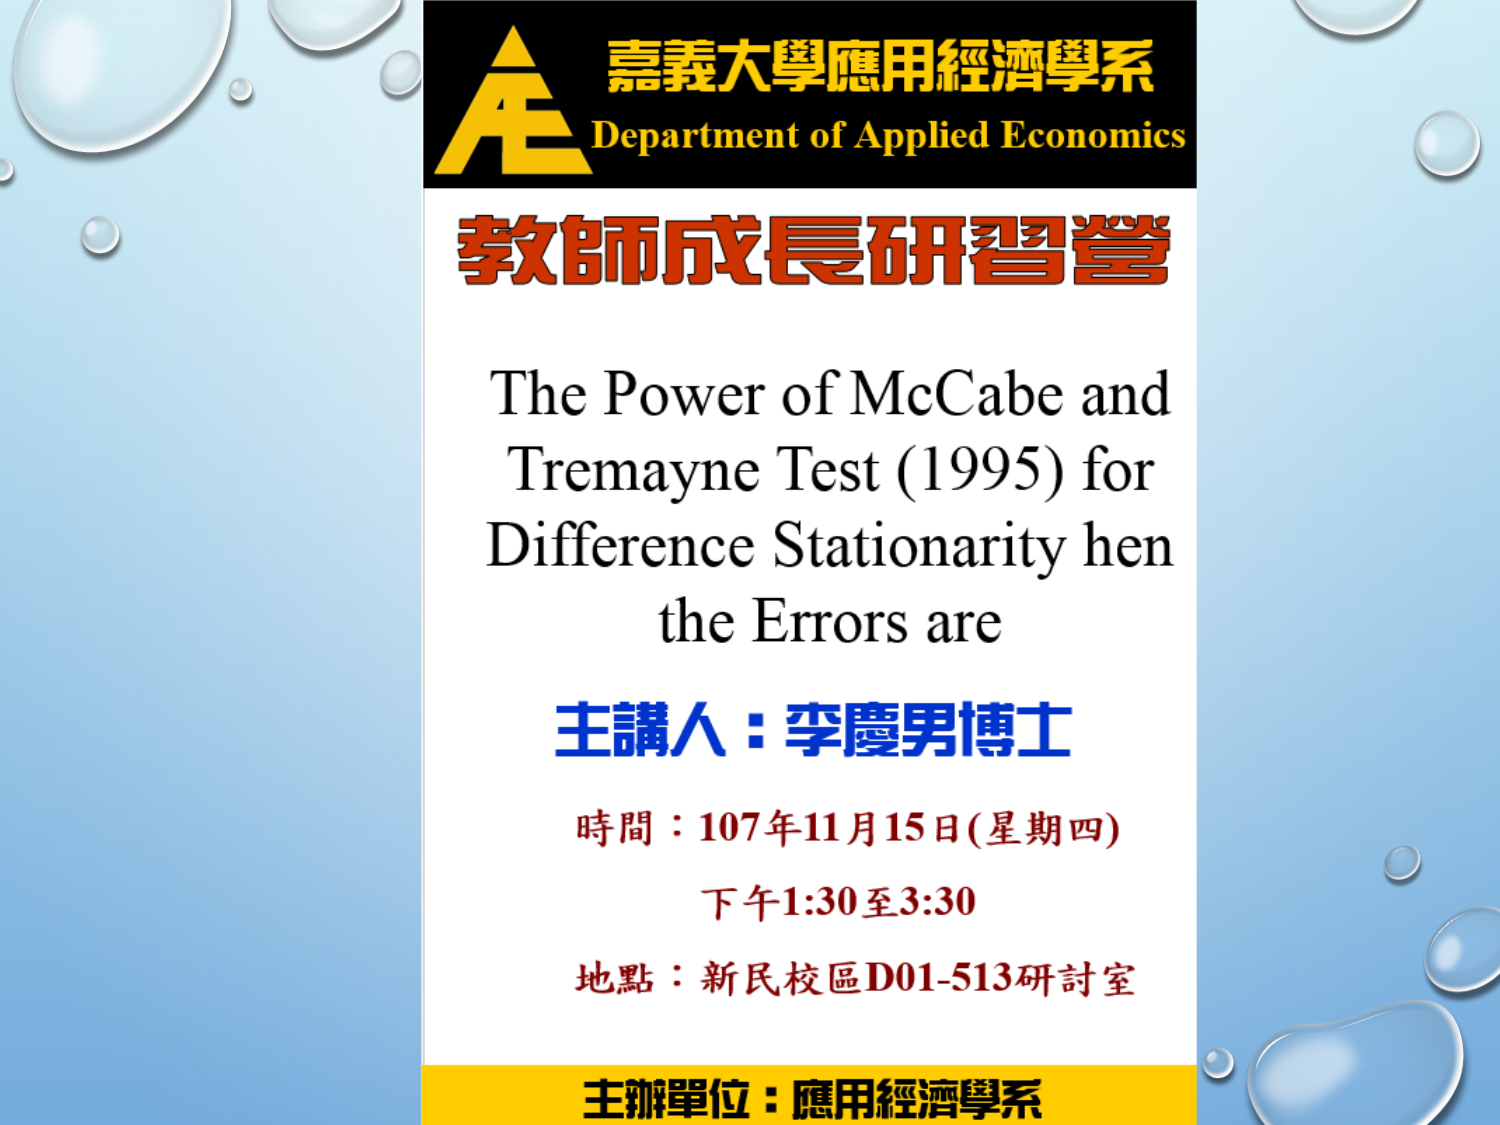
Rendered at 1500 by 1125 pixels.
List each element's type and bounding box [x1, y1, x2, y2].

picture [421, 0, 1197, 1125]
